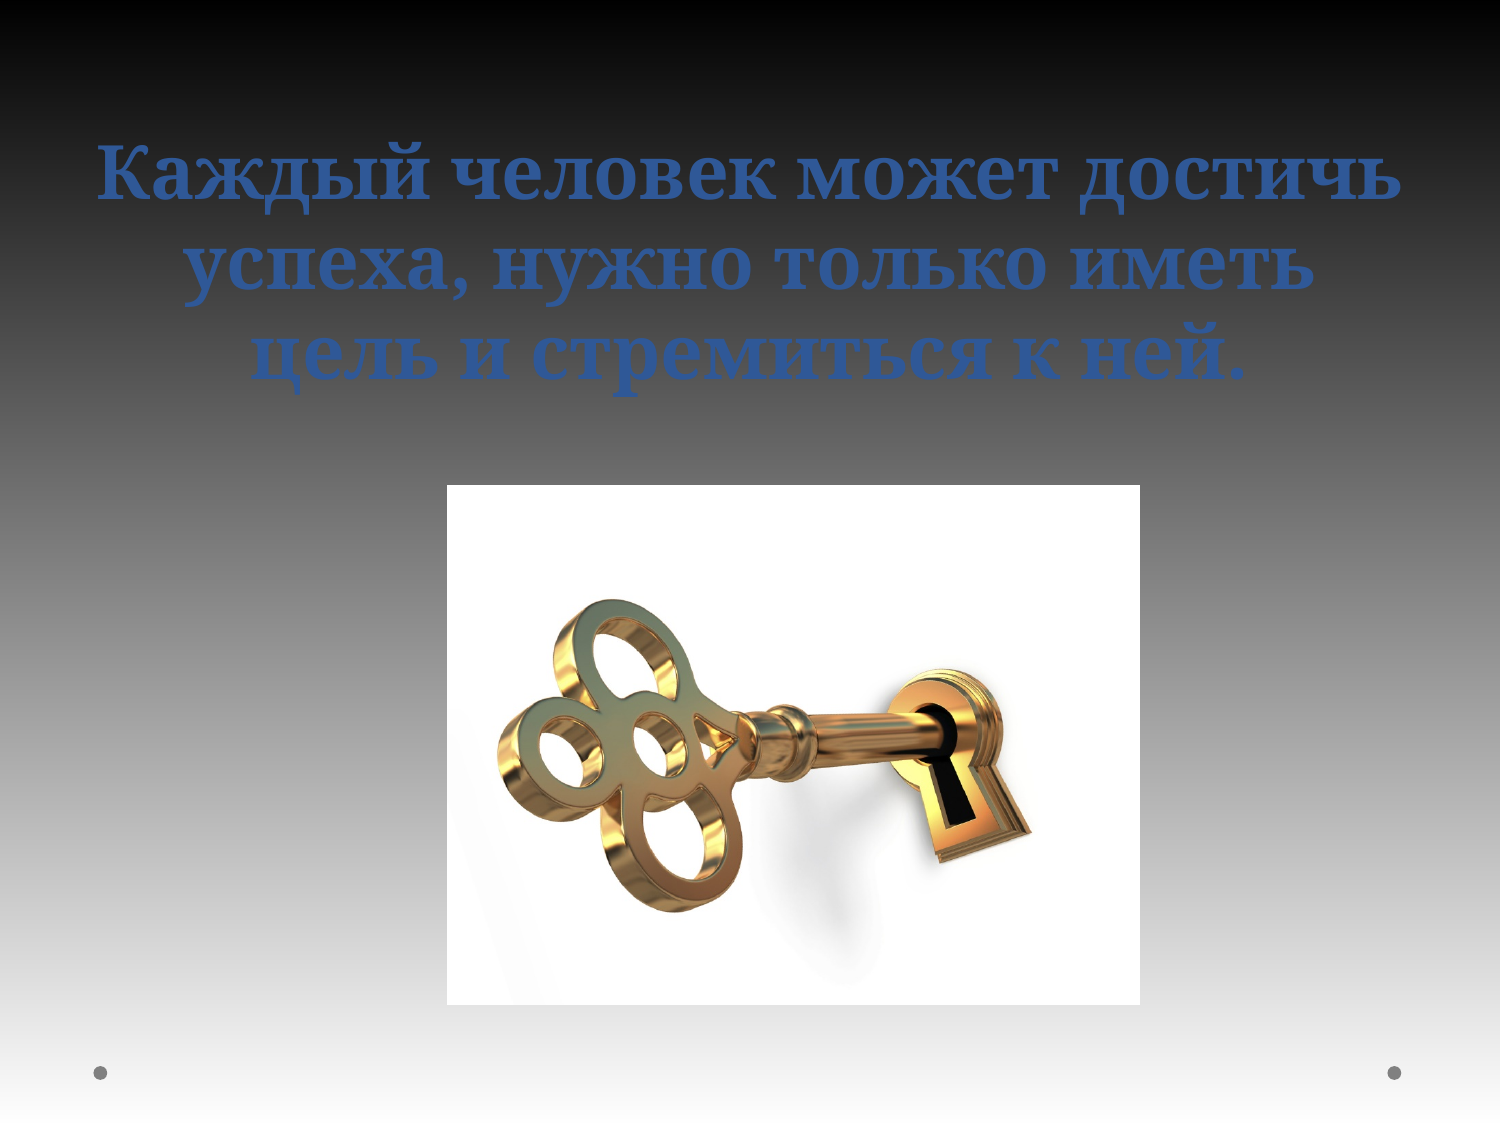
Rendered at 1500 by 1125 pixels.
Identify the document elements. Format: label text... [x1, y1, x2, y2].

title Каждый человек может достичь успеха, нужно только иметь цель и стремиться к ней. [75, 117, 1425, 575]
picture [447, 485, 1140, 1005]
